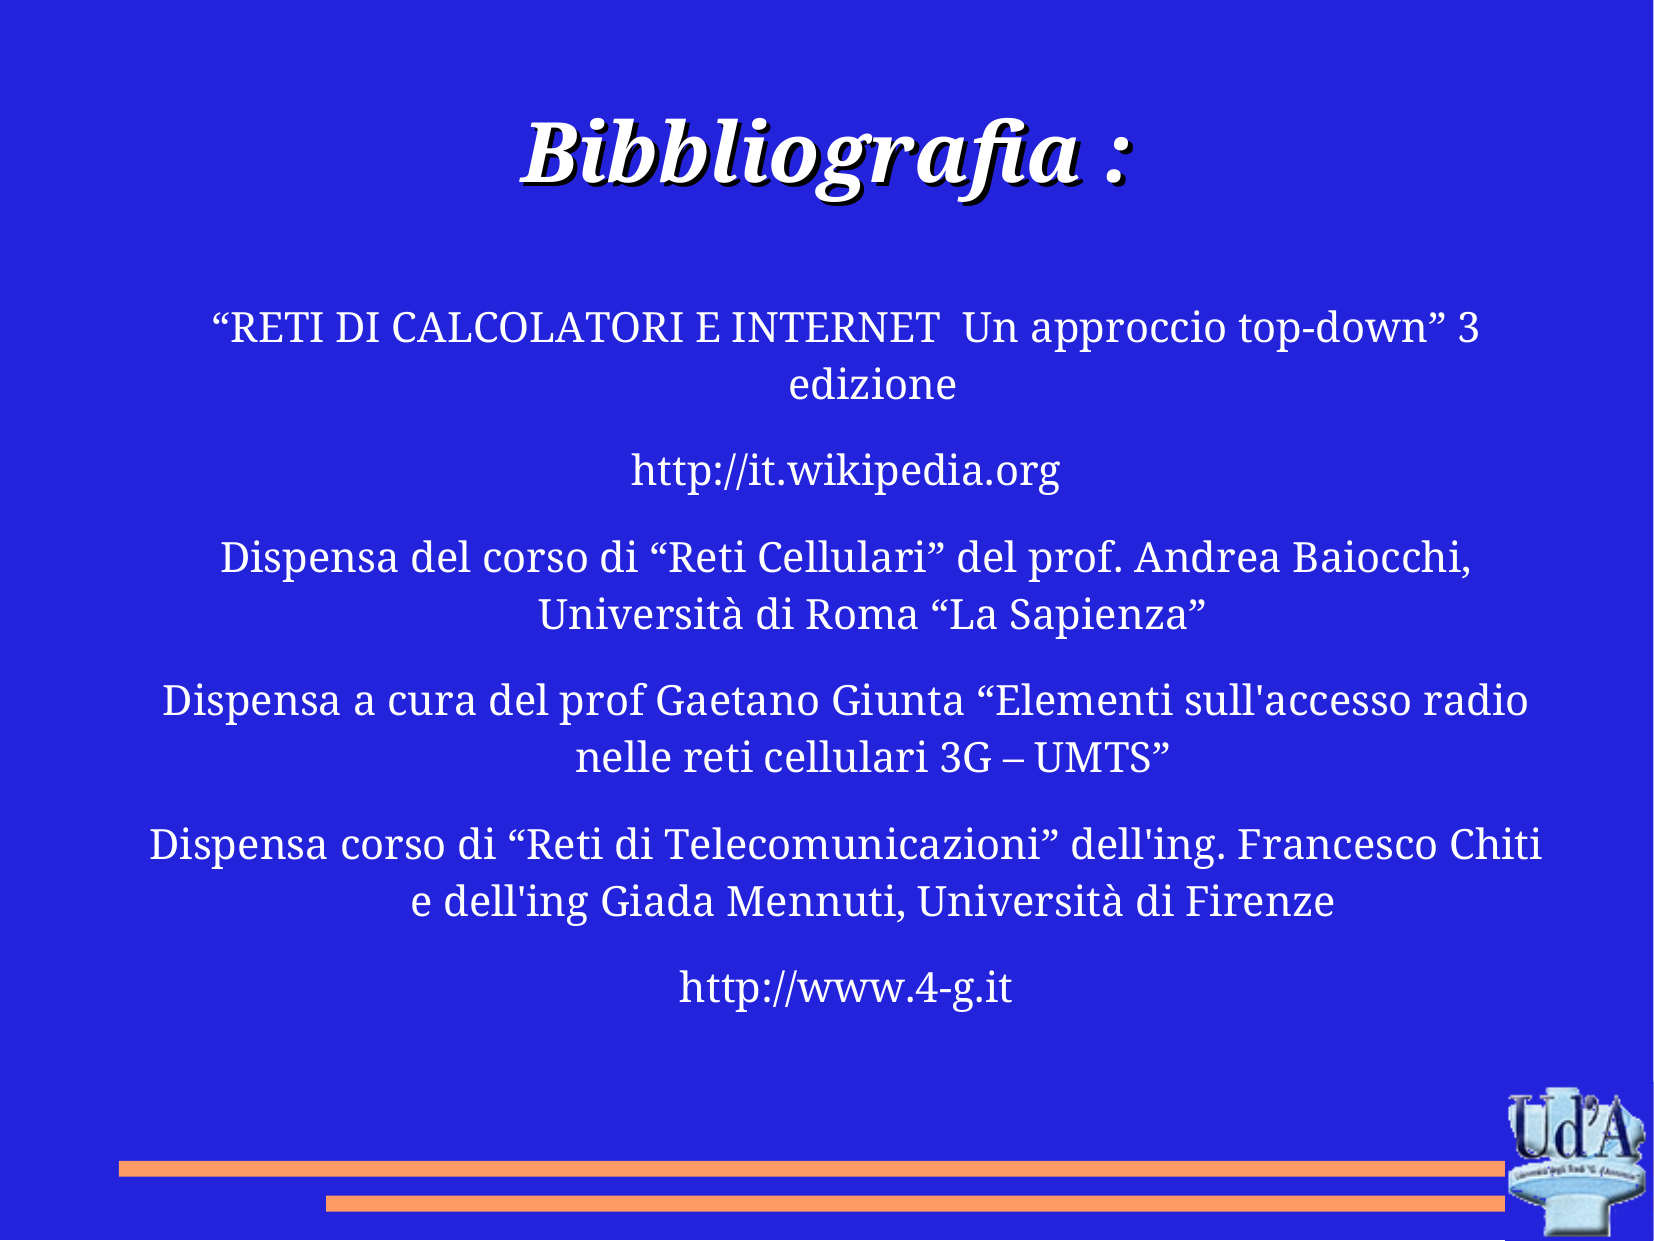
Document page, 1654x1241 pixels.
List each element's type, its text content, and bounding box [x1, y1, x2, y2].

title Bibbliografia : [121, 46, 1534, 254]
list “RETI DI CALCOLATORI E INTERNET Un approccio top-down” 3 edizione http://it.wikipedia.org Dispensa del corso di “Reti Cellulari” del prof. Andrea Baiocchi, Università di Roma “La Sapienza” Dispensa a cura del prof Gaetano Giunta “Elementi sull'accesso radio nelle reti cellulari 3G – UMTS” Dispensa corso di “Reti di Telecomunicazioni” dell'ing. Francesco Chiti e dell'ing Giada Mennuti, Università di Firenze http://www.4-g.it [118, 297, 1558, 1093]
picture [1505, 1082, 1654, 1241]
